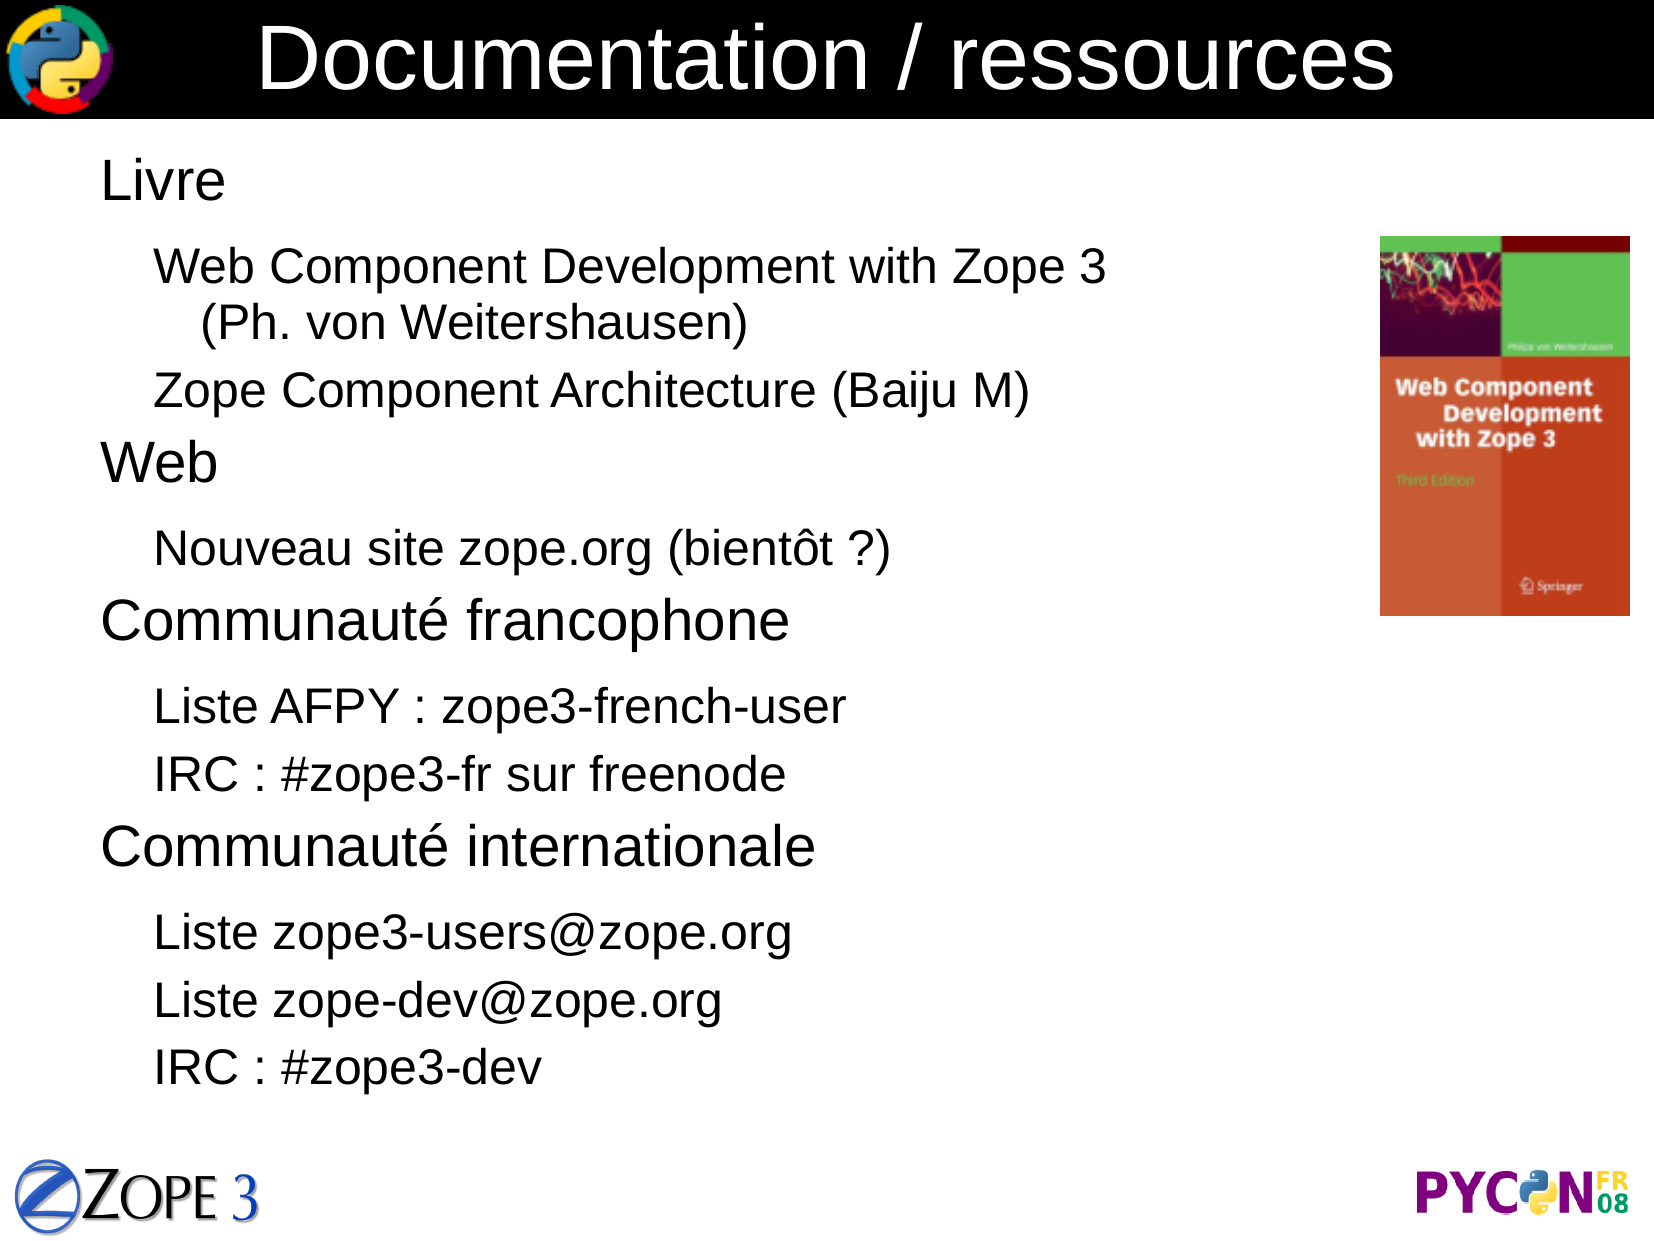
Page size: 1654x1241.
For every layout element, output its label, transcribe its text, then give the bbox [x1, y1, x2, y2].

picture [1417, 1170, 1628, 1215]
picture [1380, 236, 1630, 616]
title Documentation / ressources [0, 0, 1654, 119]
list Livre Web Component Development with Zope 3 (Ph. von Weitershausen) Zope Component Architecture (Baiju M) Web Nouveau site zope.org (bientôt ?) Communauté francophone Liste AFPY : zope3-french-user IRC : #zope3-fr sur freenode Communauté internationale Liste zope3-users@zope.org Liste zope-dev@zope.org IRC : #zope3-dev [82, 147, 1571, 1109]
picture [0, 1144, 266, 1241]
